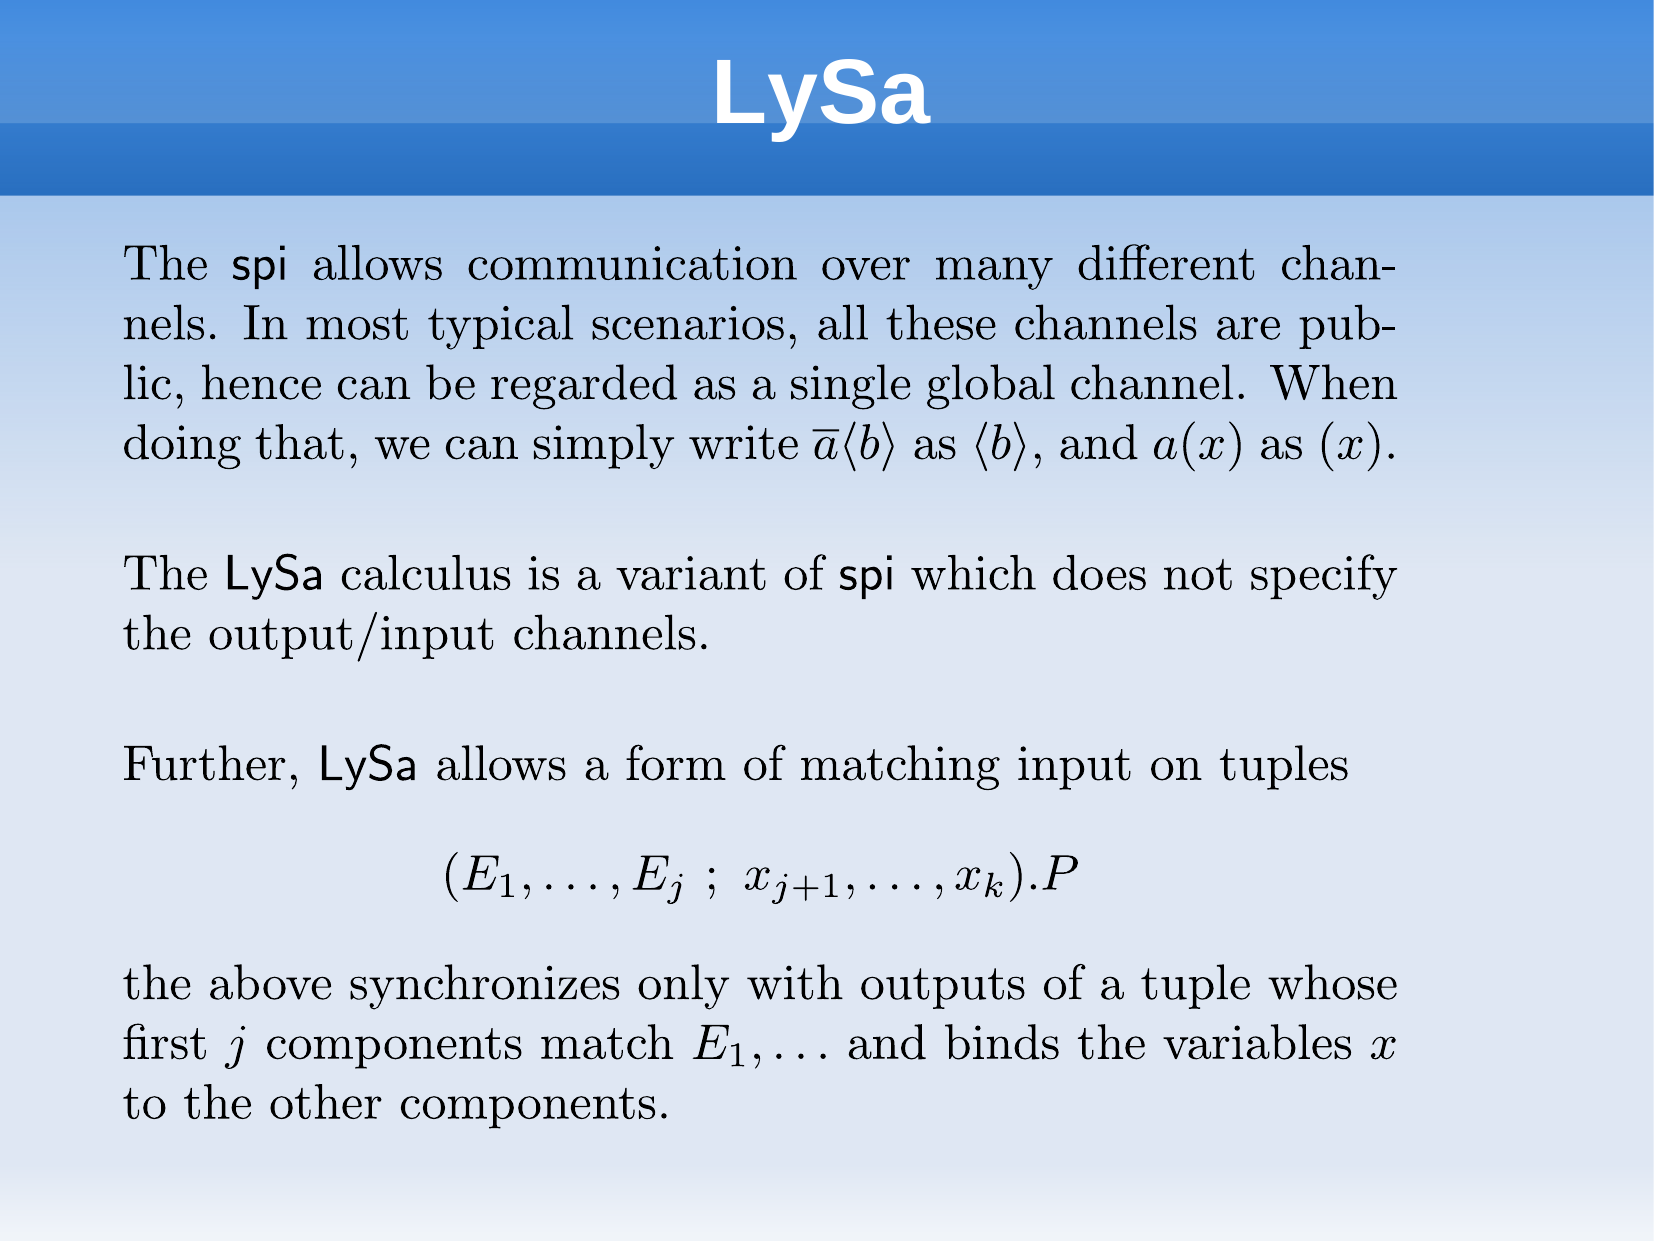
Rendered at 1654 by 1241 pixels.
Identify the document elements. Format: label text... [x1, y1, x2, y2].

title LySa [76, 0, 1565, 188]
text_box [122, 244, 1399, 1129]
picture [0, 0, 1654, 1241]
